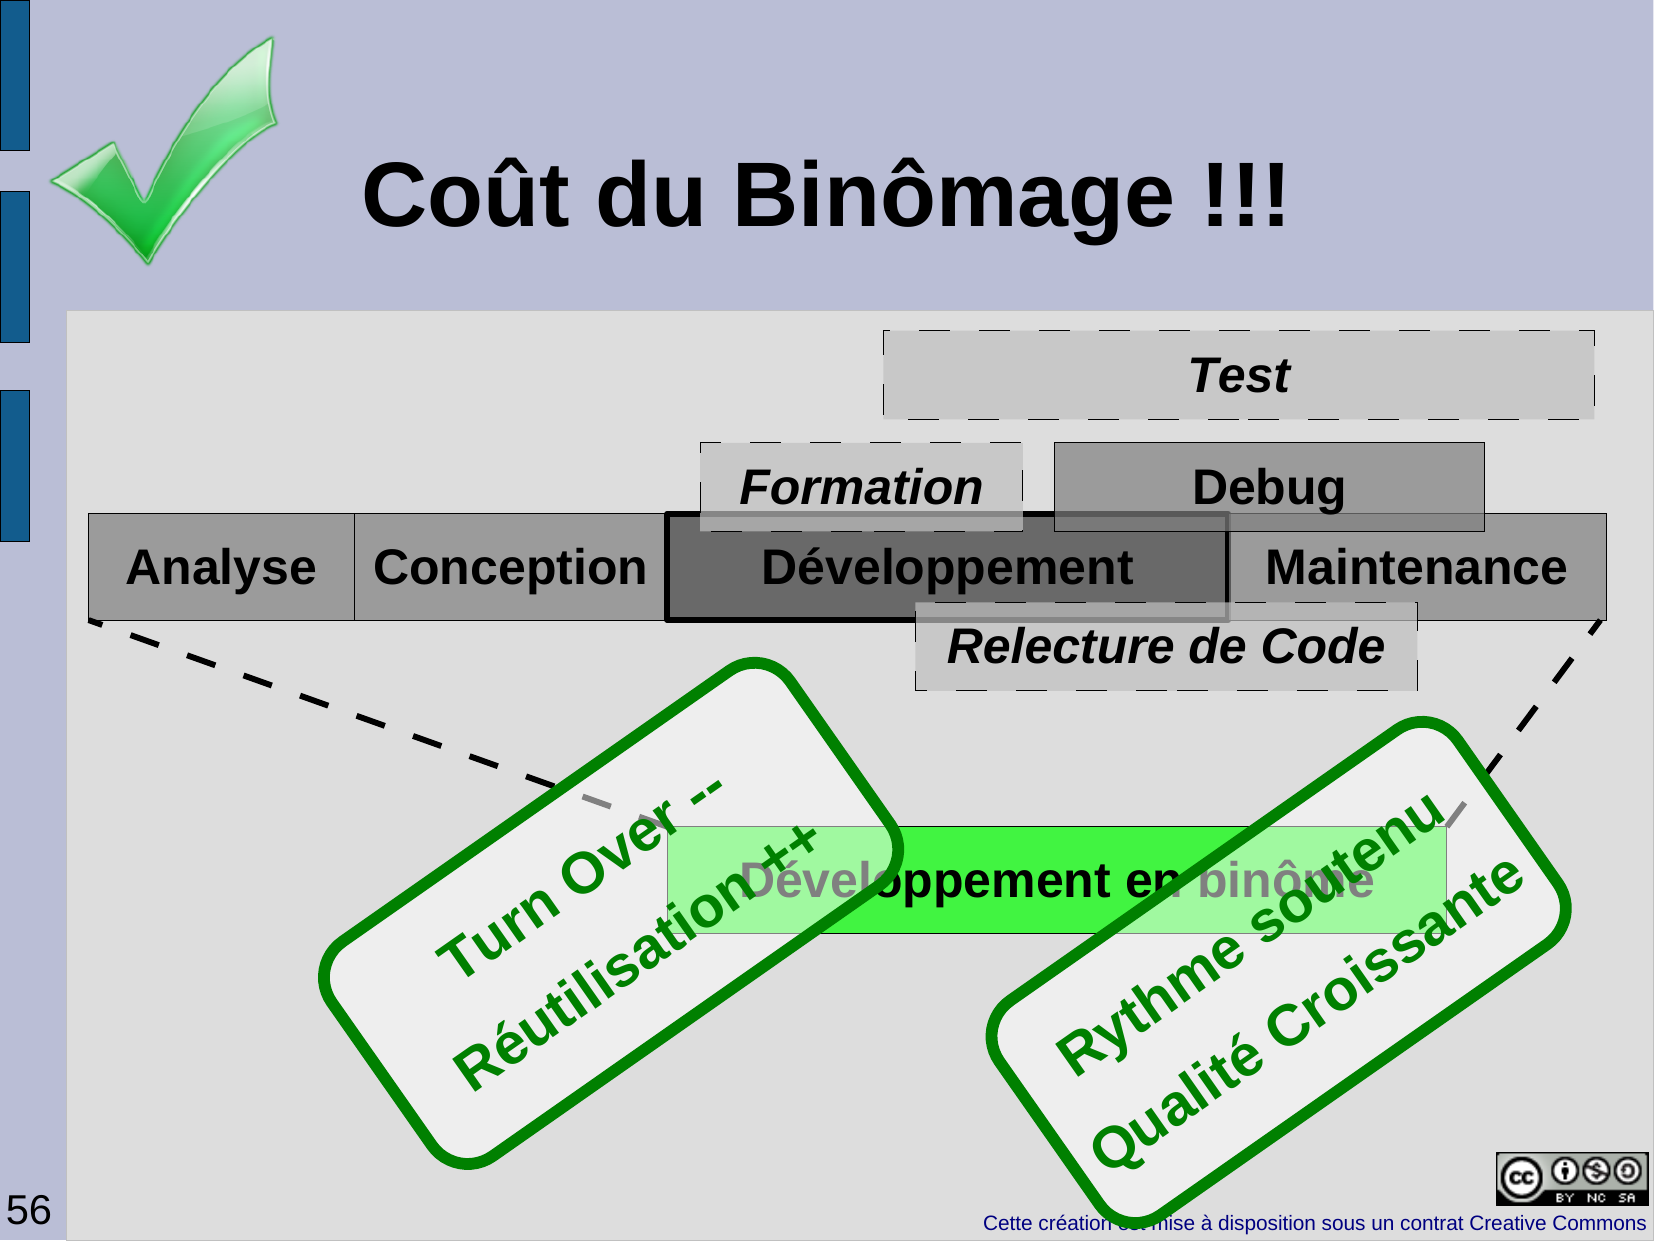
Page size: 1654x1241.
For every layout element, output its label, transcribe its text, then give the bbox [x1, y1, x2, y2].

text_box Maintenance [1228, 513, 1607, 621]
text_box Turn Over -- Réutilisation ++ [323, 662, 899, 1164]
text_box Développement en binôme [812, 826, 1258, 934]
text_box Développement [667, 513, 1228, 621]
title Coût du Binômage !!! [121, 91, 1534, 299]
text_box Conception [354, 513, 667, 621]
picture [41, 29, 284, 272]
text_box Relecture de Code [915, 602, 1418, 691]
picture [1496, 1152, 1649, 1206]
text_box Formation [700, 442, 1023, 532]
text_box Debug [1054, 442, 1485, 532]
text_box Test [883, 330, 1595, 420]
text_box Rythme soutenu Qualité Croissante [991, 721, 1566, 1224]
text_box Analyse [88, 513, 354, 621]
